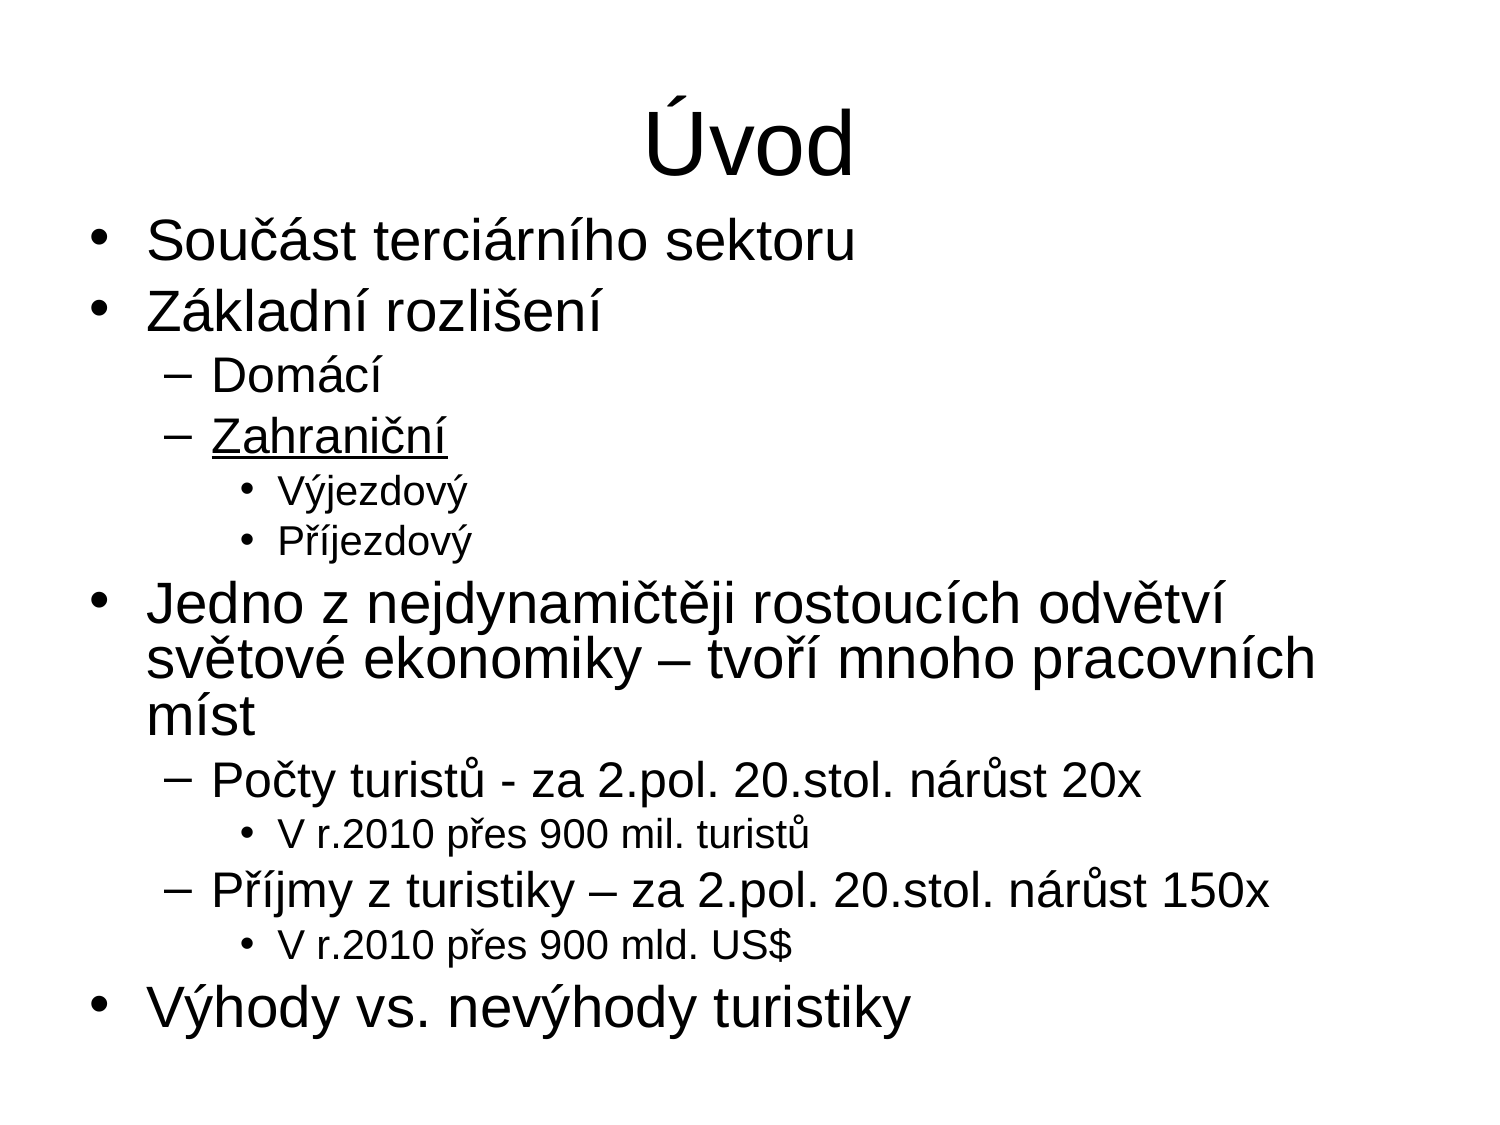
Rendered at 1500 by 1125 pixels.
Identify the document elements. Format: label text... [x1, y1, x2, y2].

list Součást terciárního sektoru Základní rozlišení Domácí Zahraniční Výjezdový Příjezdový Jedno z nejdynamičtěji rostoucích odvětví světové ekonomiky – tvoří mnoho pracovních míst Počty turistů - za 2.pol. 20.stol. nárůst 20x V r.2010 přes 900 mil. turistů Příjmy z turistiky – za 2.pol. 20.stol. nárůst 150x V r.2010 přes 900 mld. US$ Výhody vs. nevýhody turistiky [75, 207, 1426, 1125]
title Úvod [75, 45, 1426, 207]
